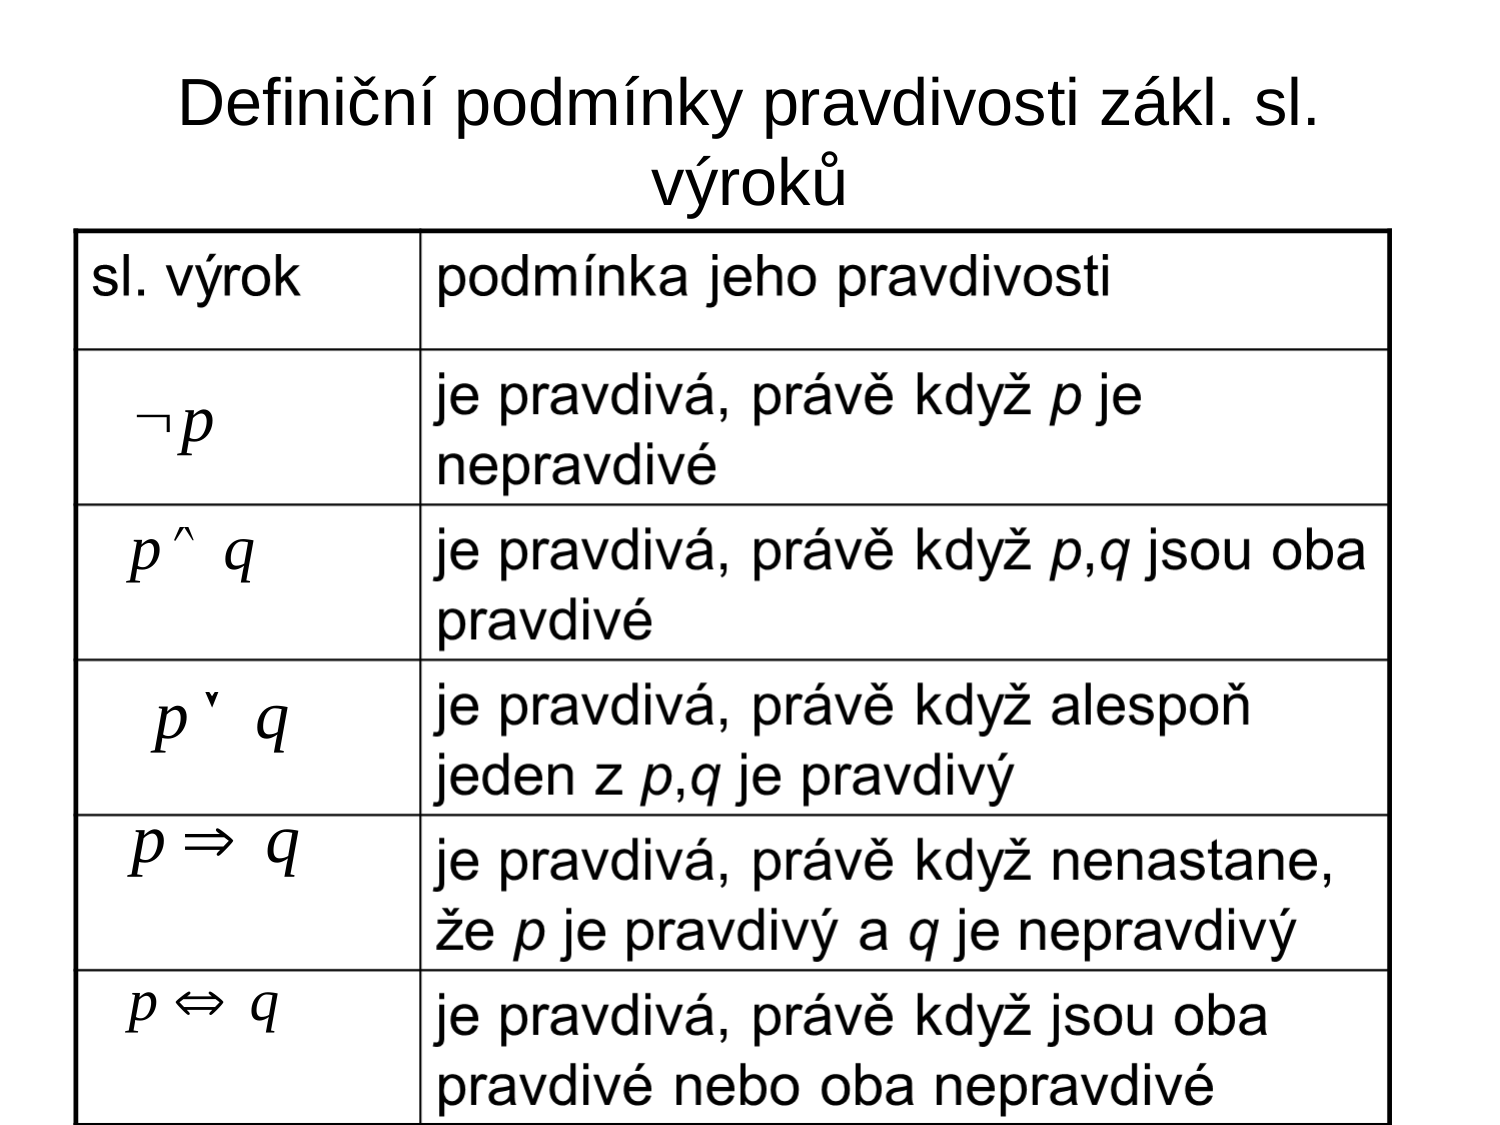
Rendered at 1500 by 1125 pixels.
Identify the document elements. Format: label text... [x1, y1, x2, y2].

chart [123, 397, 231, 470]
chart [135, 692, 302, 767]
title Definiční podmínky pravdivosti zákl. sl. výroků [75, 45, 1426, 233]
chart [112, 810, 315, 892]
chart [112, 976, 290, 1045]
chart [112, 527, 266, 596]
picture [55, 221, 1420, 1125]
